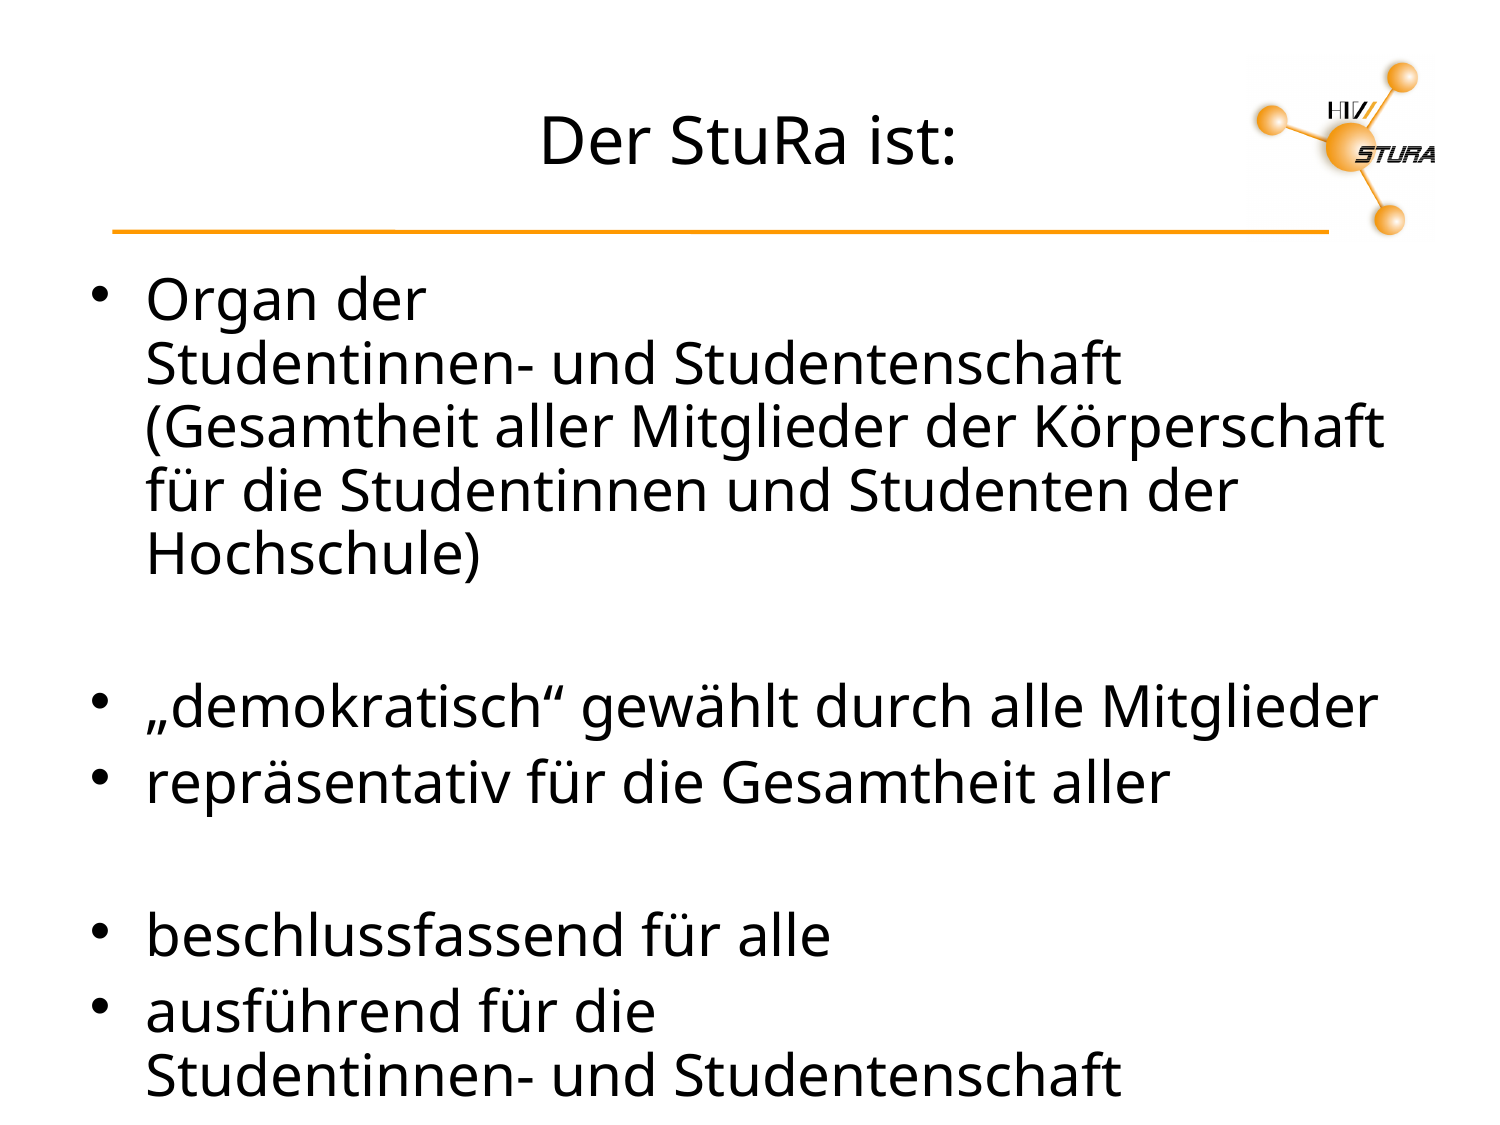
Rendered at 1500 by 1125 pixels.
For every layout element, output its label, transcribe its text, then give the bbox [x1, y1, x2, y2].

title Der StuRa ist: [74, 45, 1424, 233]
picture [1246, 54, 1435, 242]
list Organ der Studentinnen- und Studentenschaft (Gesamtheit aller Mitglieder der Körperschaft für die Studentinnen und Studenten der Hochschule) „demokratisch“ gewählt durch alle Mitglieder repräsentativ für die Gesamtheit aller beschlussfassend für alle ausführend für die Studentinnen- und Studentenschaft [75, 262, 1426, 1063]
